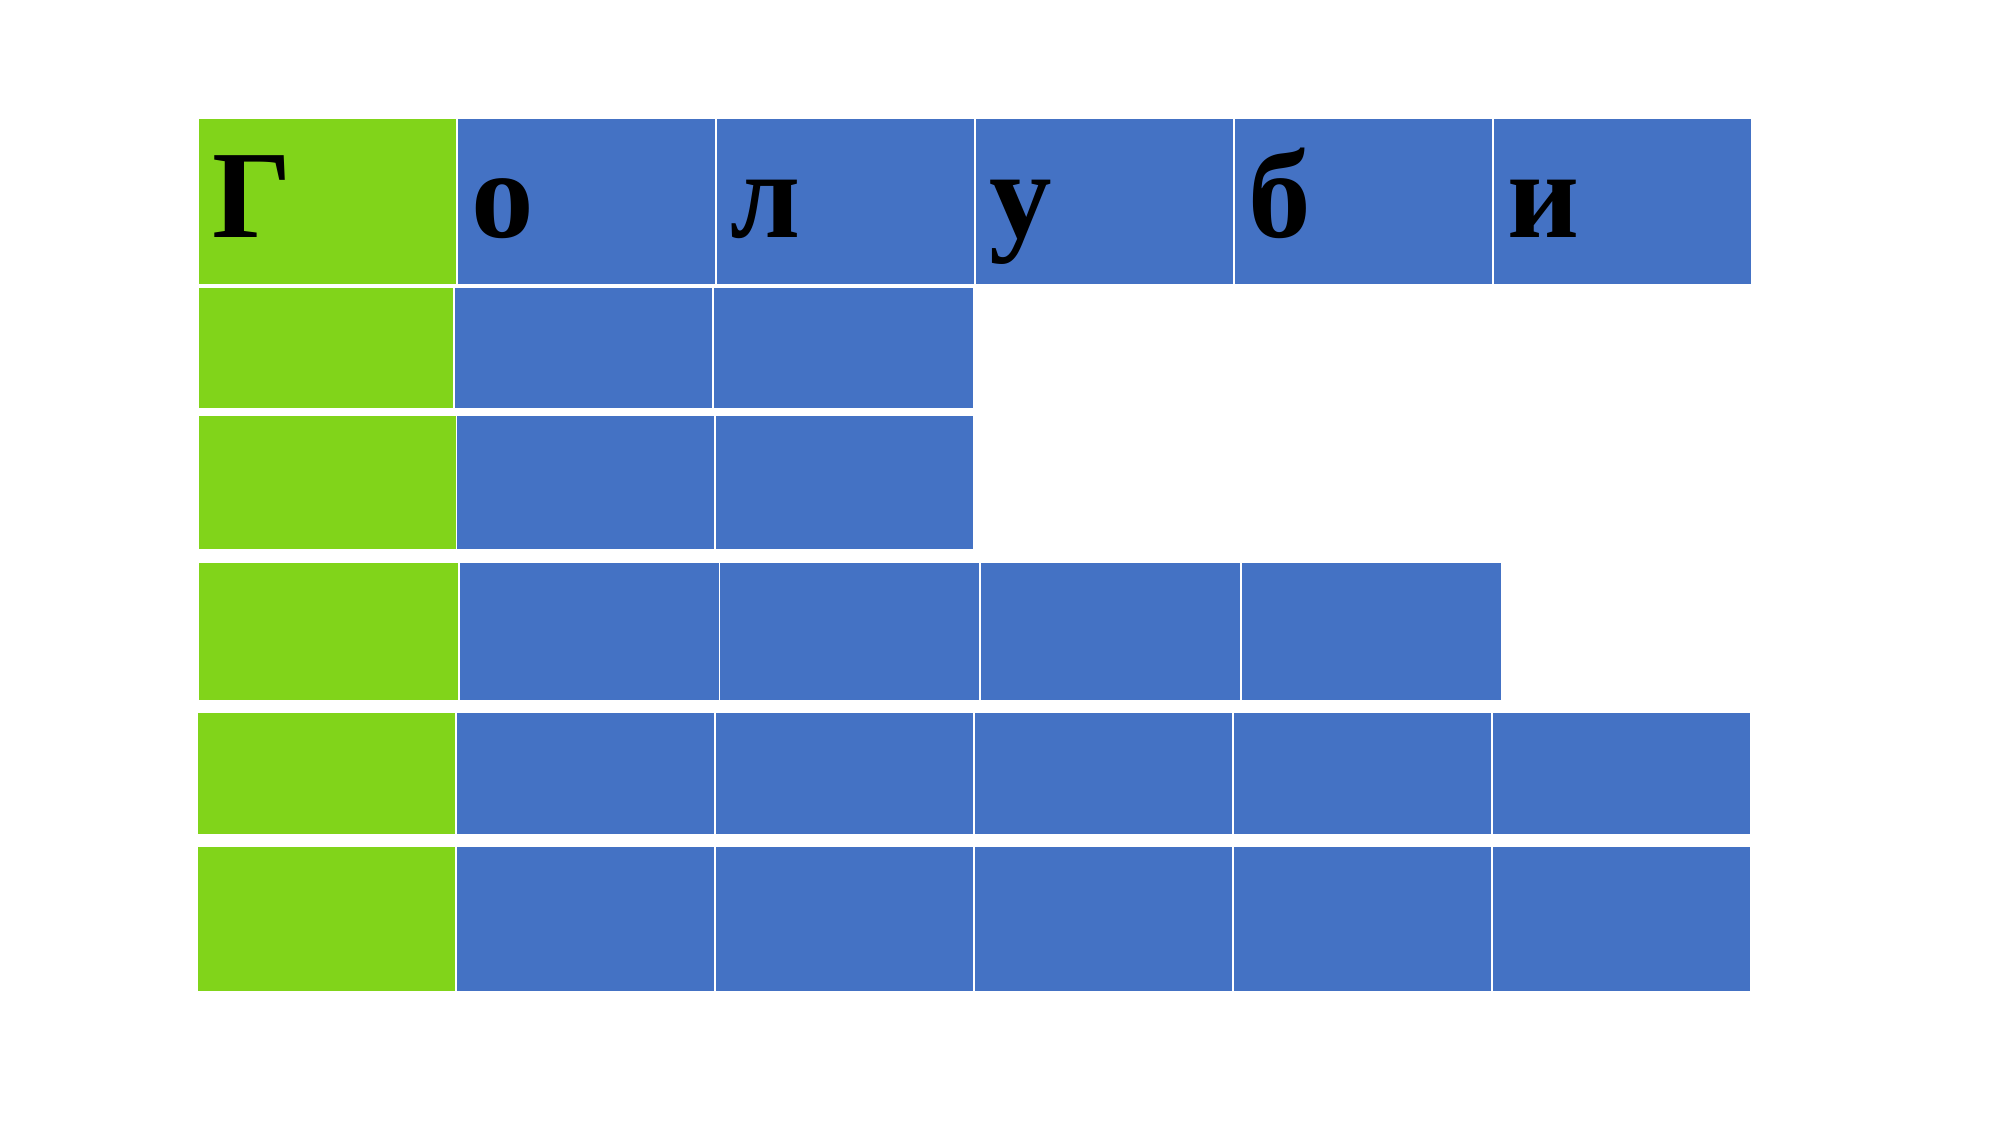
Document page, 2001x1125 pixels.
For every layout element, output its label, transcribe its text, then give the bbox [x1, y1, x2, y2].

table_header [199, 563, 458, 700]
table_header [199, 416, 456, 549]
table_header [199, 288, 453, 408]
table_header [198, 713, 455, 834]
table_header [714, 288, 973, 408]
table_header [981, 563, 1240, 700]
table_header [1242, 563, 1501, 700]
table_header [460, 563, 719, 700]
table_header б [1235, 119, 1492, 284]
table_header [975, 847, 1232, 991]
table_header [457, 713, 714, 834]
table_header [716, 713, 973, 834]
table_header [716, 416, 973, 549]
table_header [455, 288, 712, 408]
table_header Г [199, 119, 456, 284]
table_header у [976, 119, 1233, 284]
table_header [1234, 847, 1491, 991]
table_header и [1494, 119, 1751, 284]
table_header [457, 847, 714, 991]
table_header л [717, 119, 974, 284]
table_header [457, 416, 714, 549]
table_header [720, 563, 979, 700]
table_header о [458, 119, 715, 284]
table_header [198, 847, 455, 991]
table_header [716, 847, 973, 991]
table_header [1234, 713, 1491, 834]
table_header [975, 713, 1232, 834]
table_header [1493, 847, 1750, 991]
table_header [1493, 713, 1750, 834]
